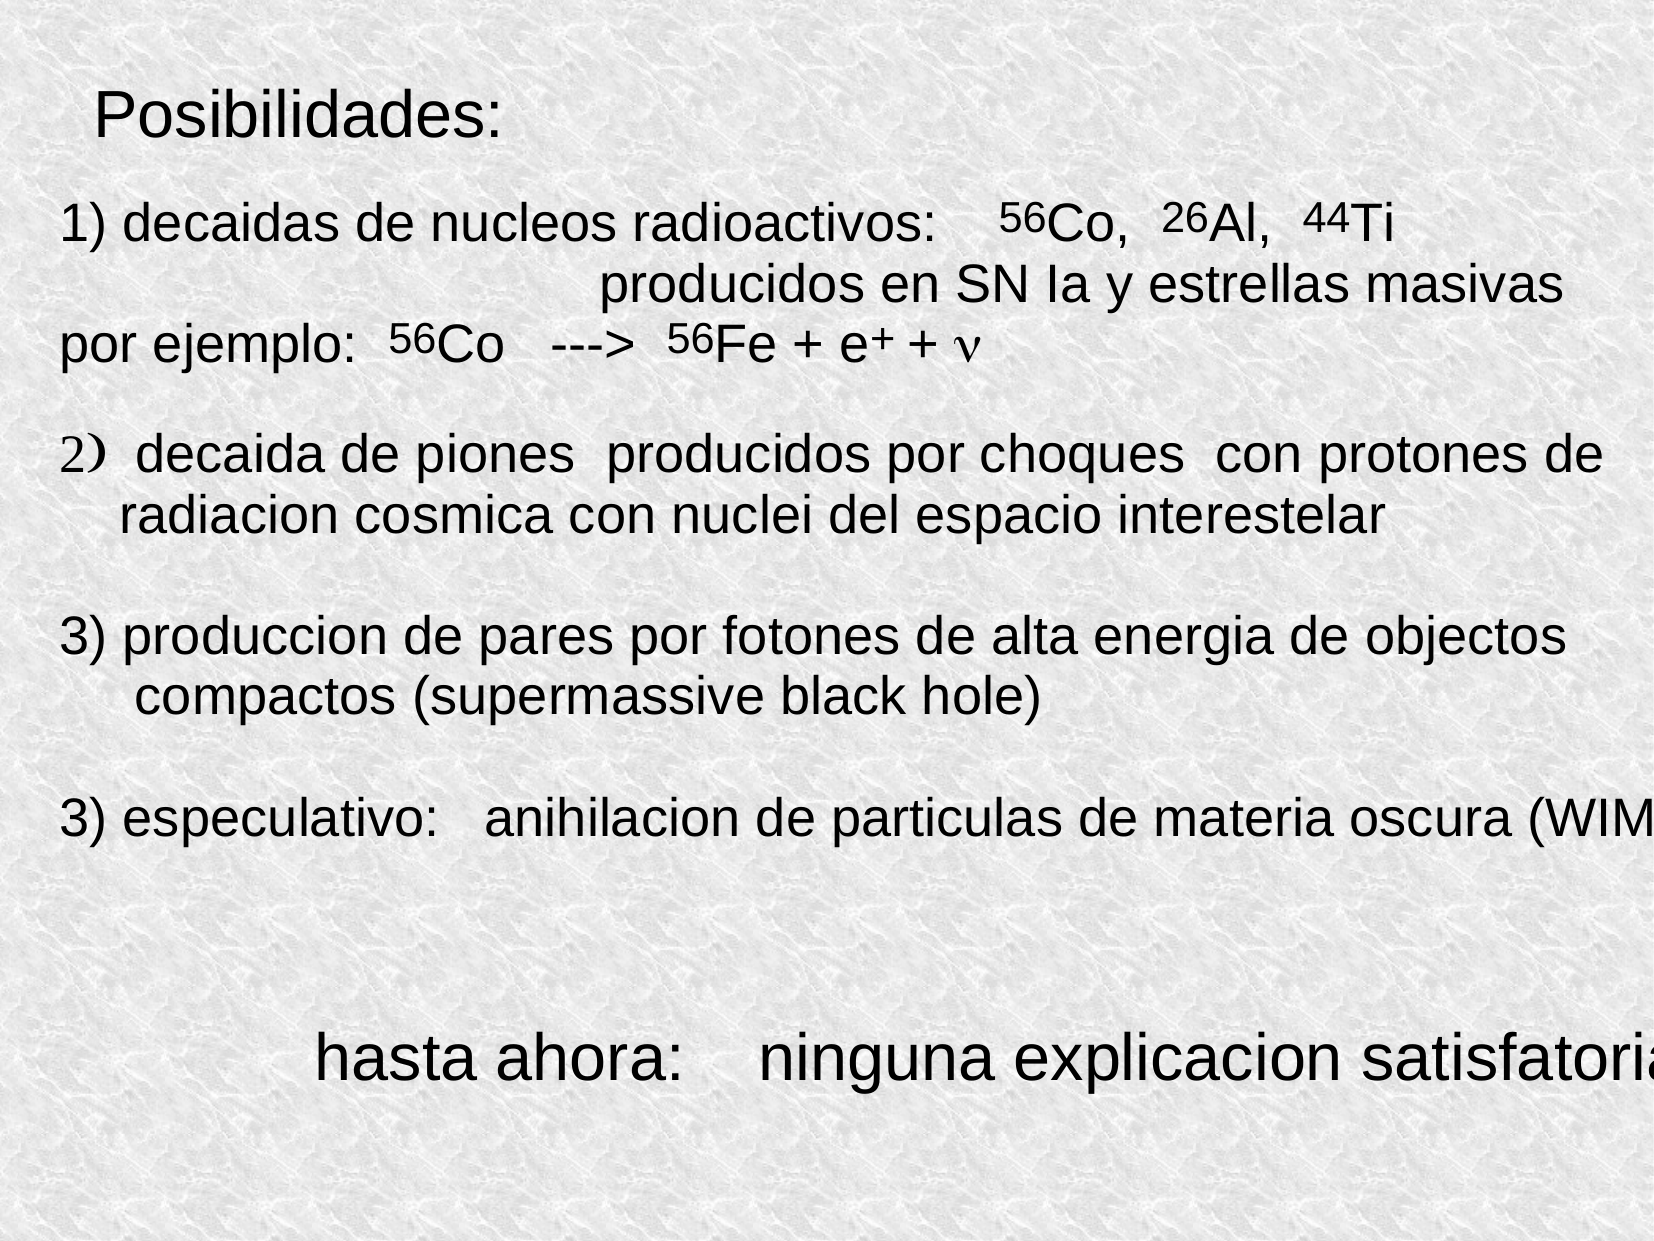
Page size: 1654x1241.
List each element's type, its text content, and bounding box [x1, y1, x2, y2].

text_box hasta ahora: ninguna explicacion satisfatoria [300, 1012, 1586, 1109]
text_box Posibilidades: [78, 69, 484, 166]
text_box 1) decaidas de nucleos radioactivos: 56Co, 26Al, 44Ti producidos en SN Ia y estrellas masivas por ejemplo: 56Co ---> 56Fe + e+ +  2) decaida de piones producidos por choques con protones de radiacion cosmica con nuclei del espacio interestelar 3) produccion de pares por fotones de alta energia de objectos compactos (supermassive black hole) 3) especulativo: anihilacion de particulas de materia oscura (WIMPS) [44, 185, 1613, 938]
picture [0, 0, 1654, 1241]
